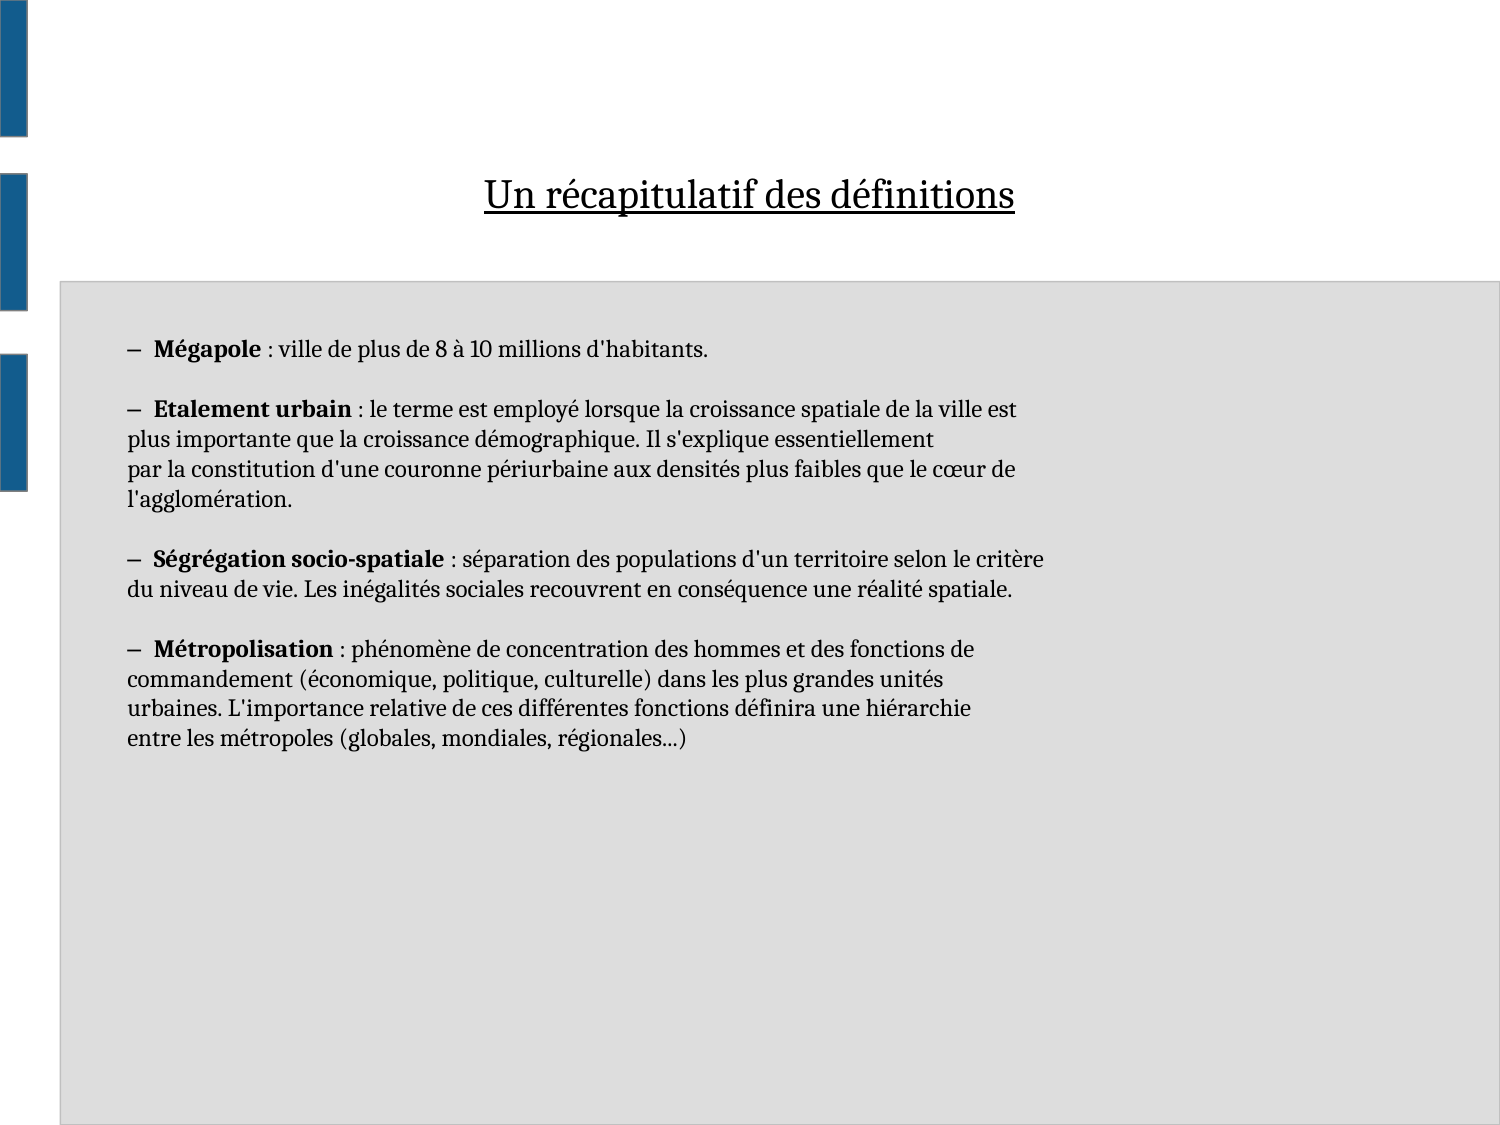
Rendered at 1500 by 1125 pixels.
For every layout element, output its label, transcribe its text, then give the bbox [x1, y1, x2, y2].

list – Mégapole : ville de plus de 8 à 10 millions d'habitants. – Etalement urbain : le terme est employé lorsque la croissance spatiale de la ville est plus importante que la croissance démographique. Il s'explique essentiellement par la constitution d'une couronne périurbaine aux densités plus faibles que le cœur de l'agglomération. – Ségrégation socio-spatiale : séparation des populations d'un territoire selon le critère du niveau de vie. Les inégalités sociales recouvrent en conséquence une réalité spatiale. – Métropolisation : phénomène de concentration des hommes et des fonctions de commandement (économique, politique, culturelle) dans les plus grandes unités urbaines. L'importance relative de ces différentes fonctions définira une hiérarchie entre les métropoles (globales, mondiales, régionales...) [112, 324, 1387, 999]
title Un récapitulatif des définitions [112, 107, 1387, 279]
